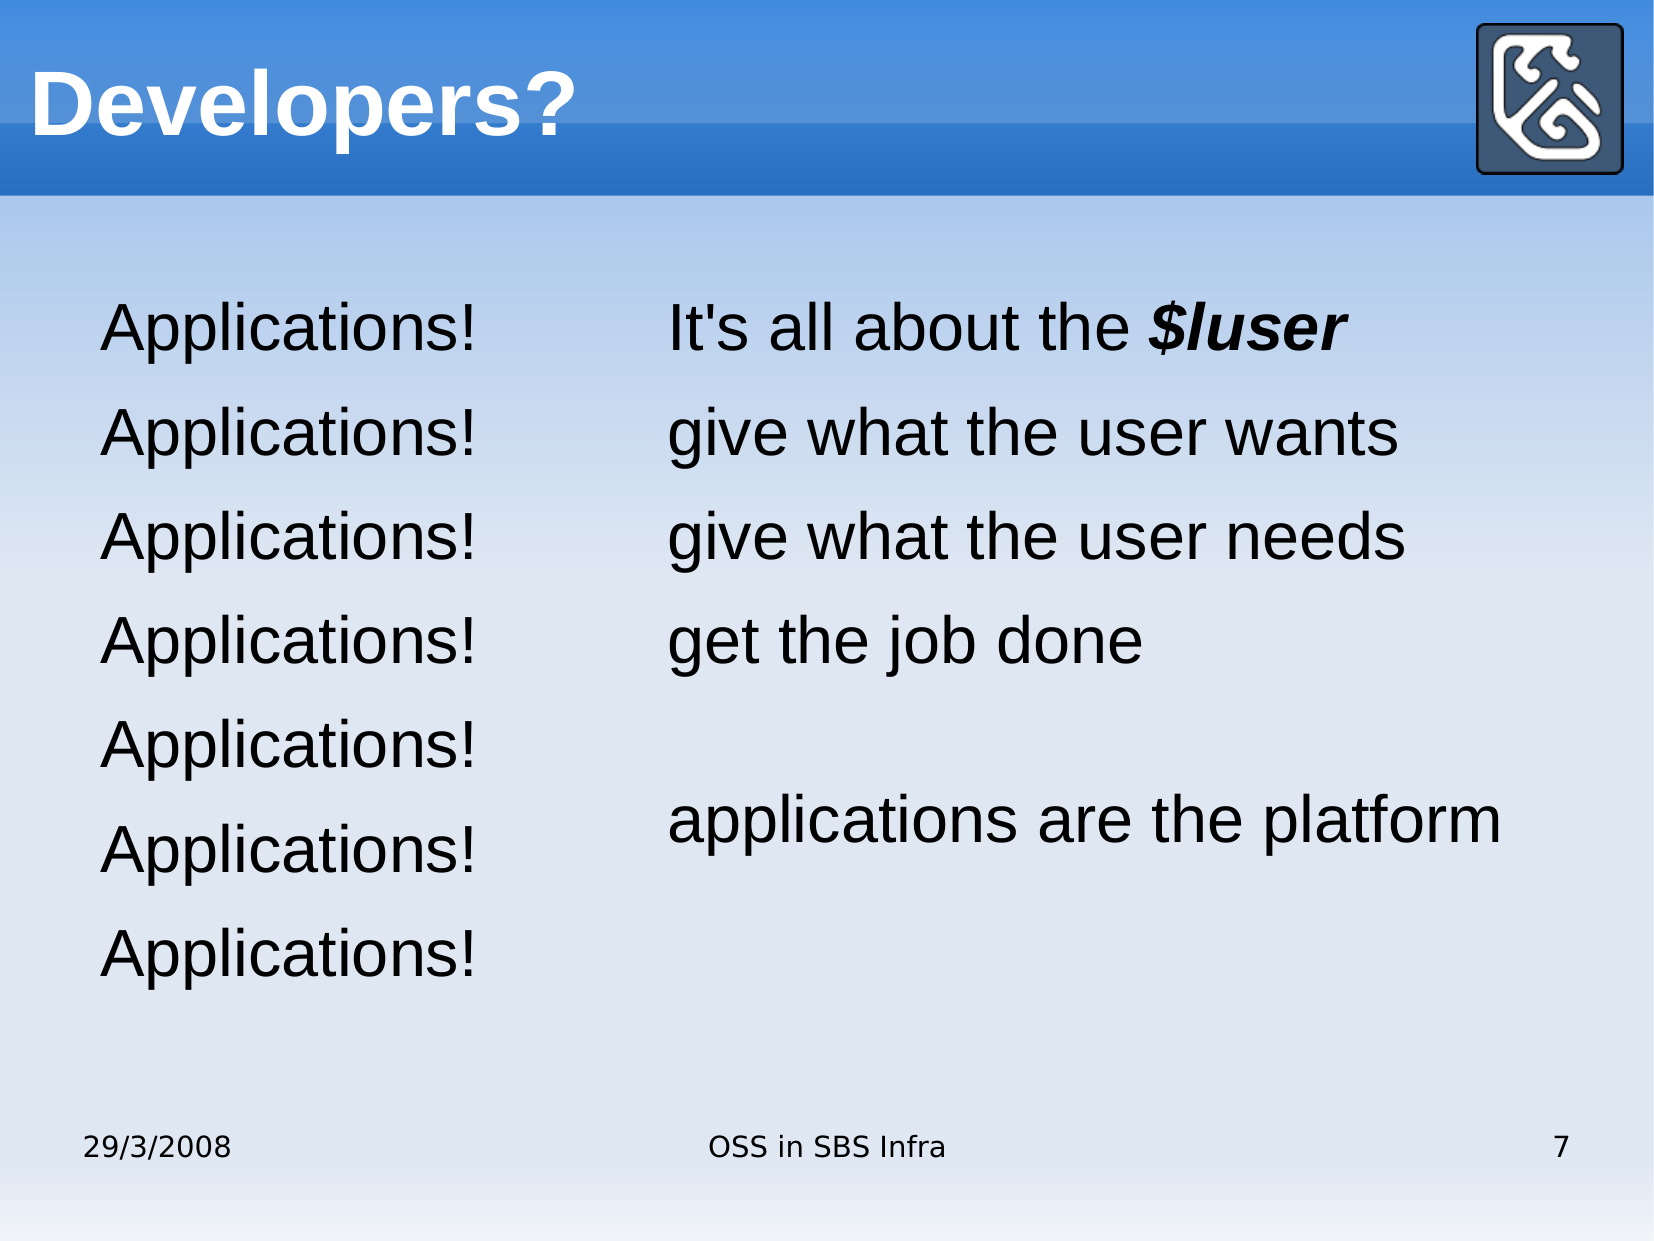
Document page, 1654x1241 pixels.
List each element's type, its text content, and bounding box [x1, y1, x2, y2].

list It's all about the $luser give what the user wants give what the user needs get the job done applications are the platform [649, 290, 1572, 1094]
list Applications! Applications! Applications! Applications! Applications! Applications! Applications! [82, 290, 809, 1109]
title Developers? [29, 0, 1388, 208]
picture [0, 0, 1654, 1241]
